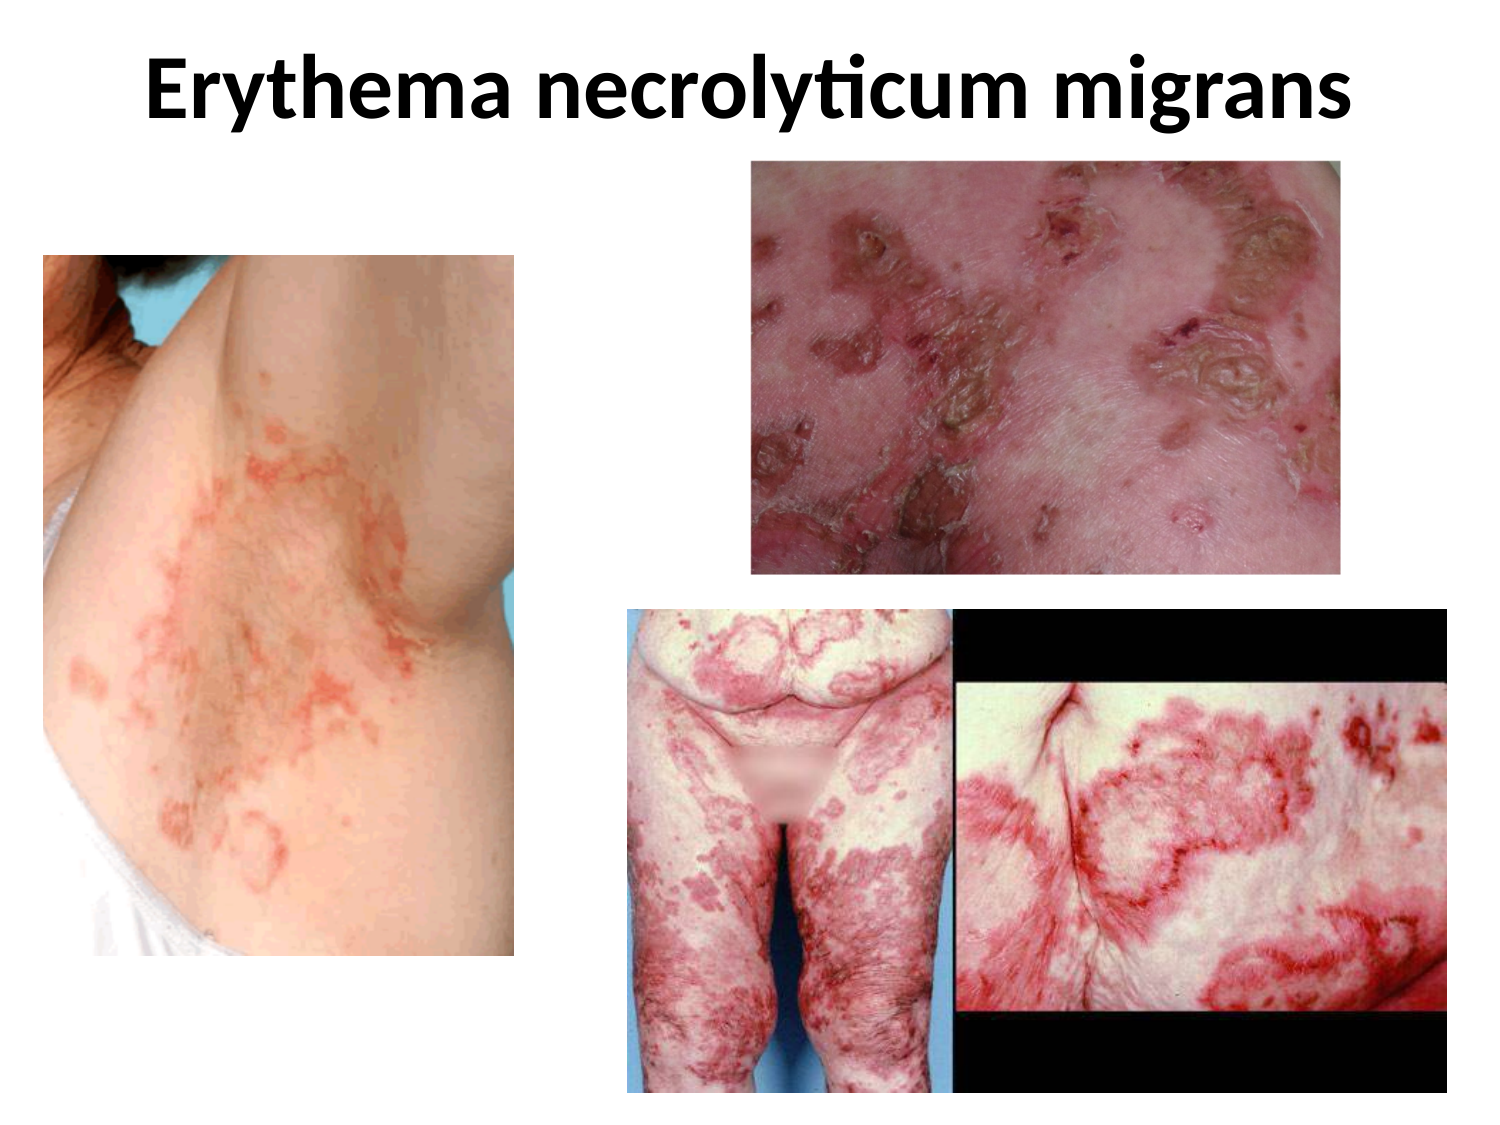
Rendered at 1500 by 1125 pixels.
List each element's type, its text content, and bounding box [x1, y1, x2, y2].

title Erythema necrolyticum migrans [75, 19, 1426, 135]
picture [750, 160, 1341, 575]
picture [627, 609, 1447, 1093]
picture [43, 255, 514, 956]
